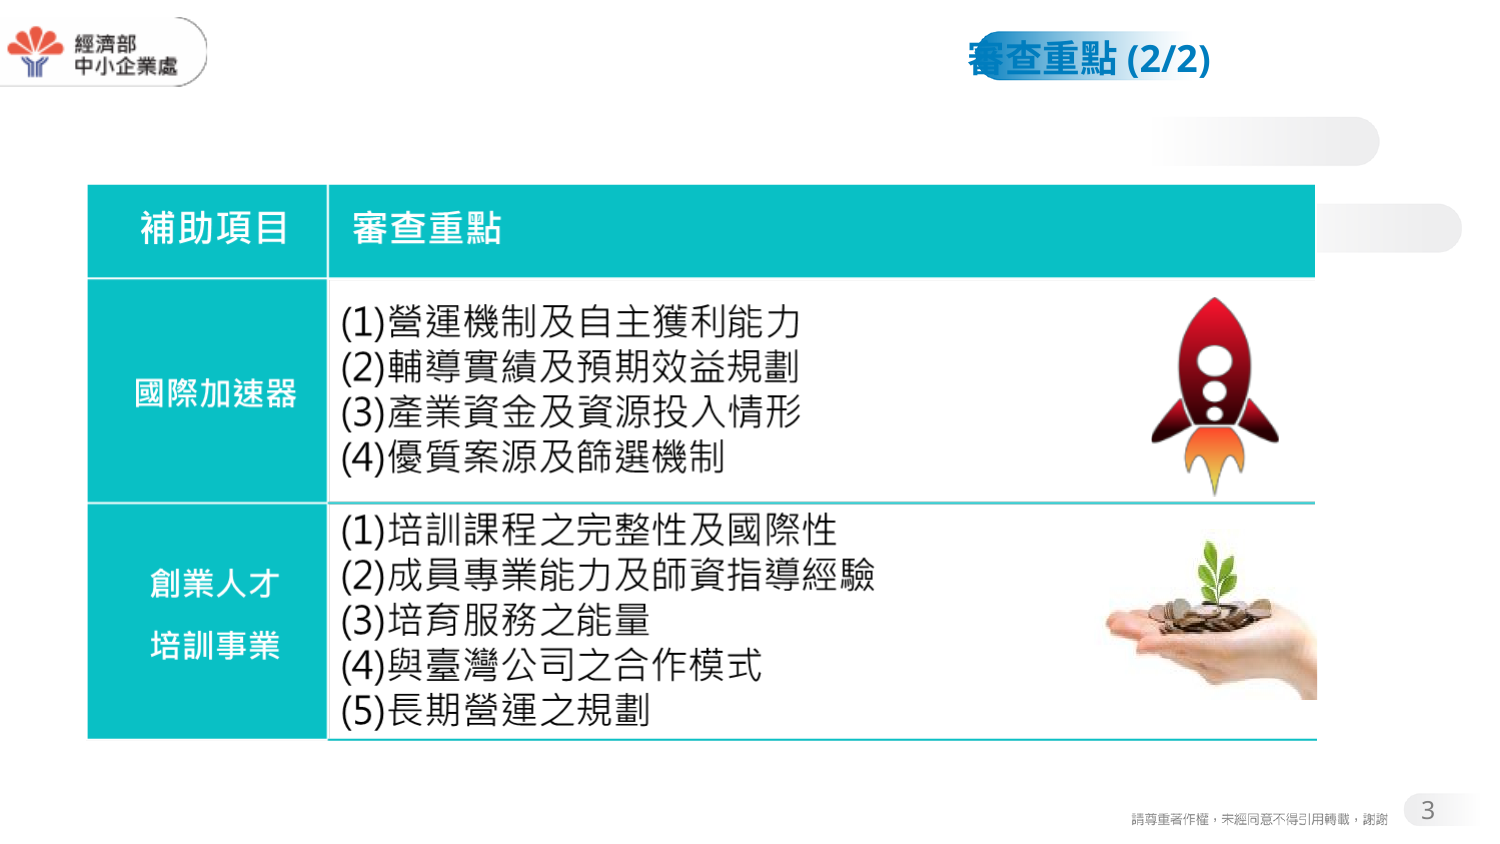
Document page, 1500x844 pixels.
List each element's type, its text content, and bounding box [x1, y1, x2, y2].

text_box [1094, 530, 1317, 699]
text_box [1152, 298, 1279, 497]
text_box [0, 18, 207, 87]
list 審查重點(2/2) [952, 27, 1478, 131]
picture [86, 184, 1317, 758]
